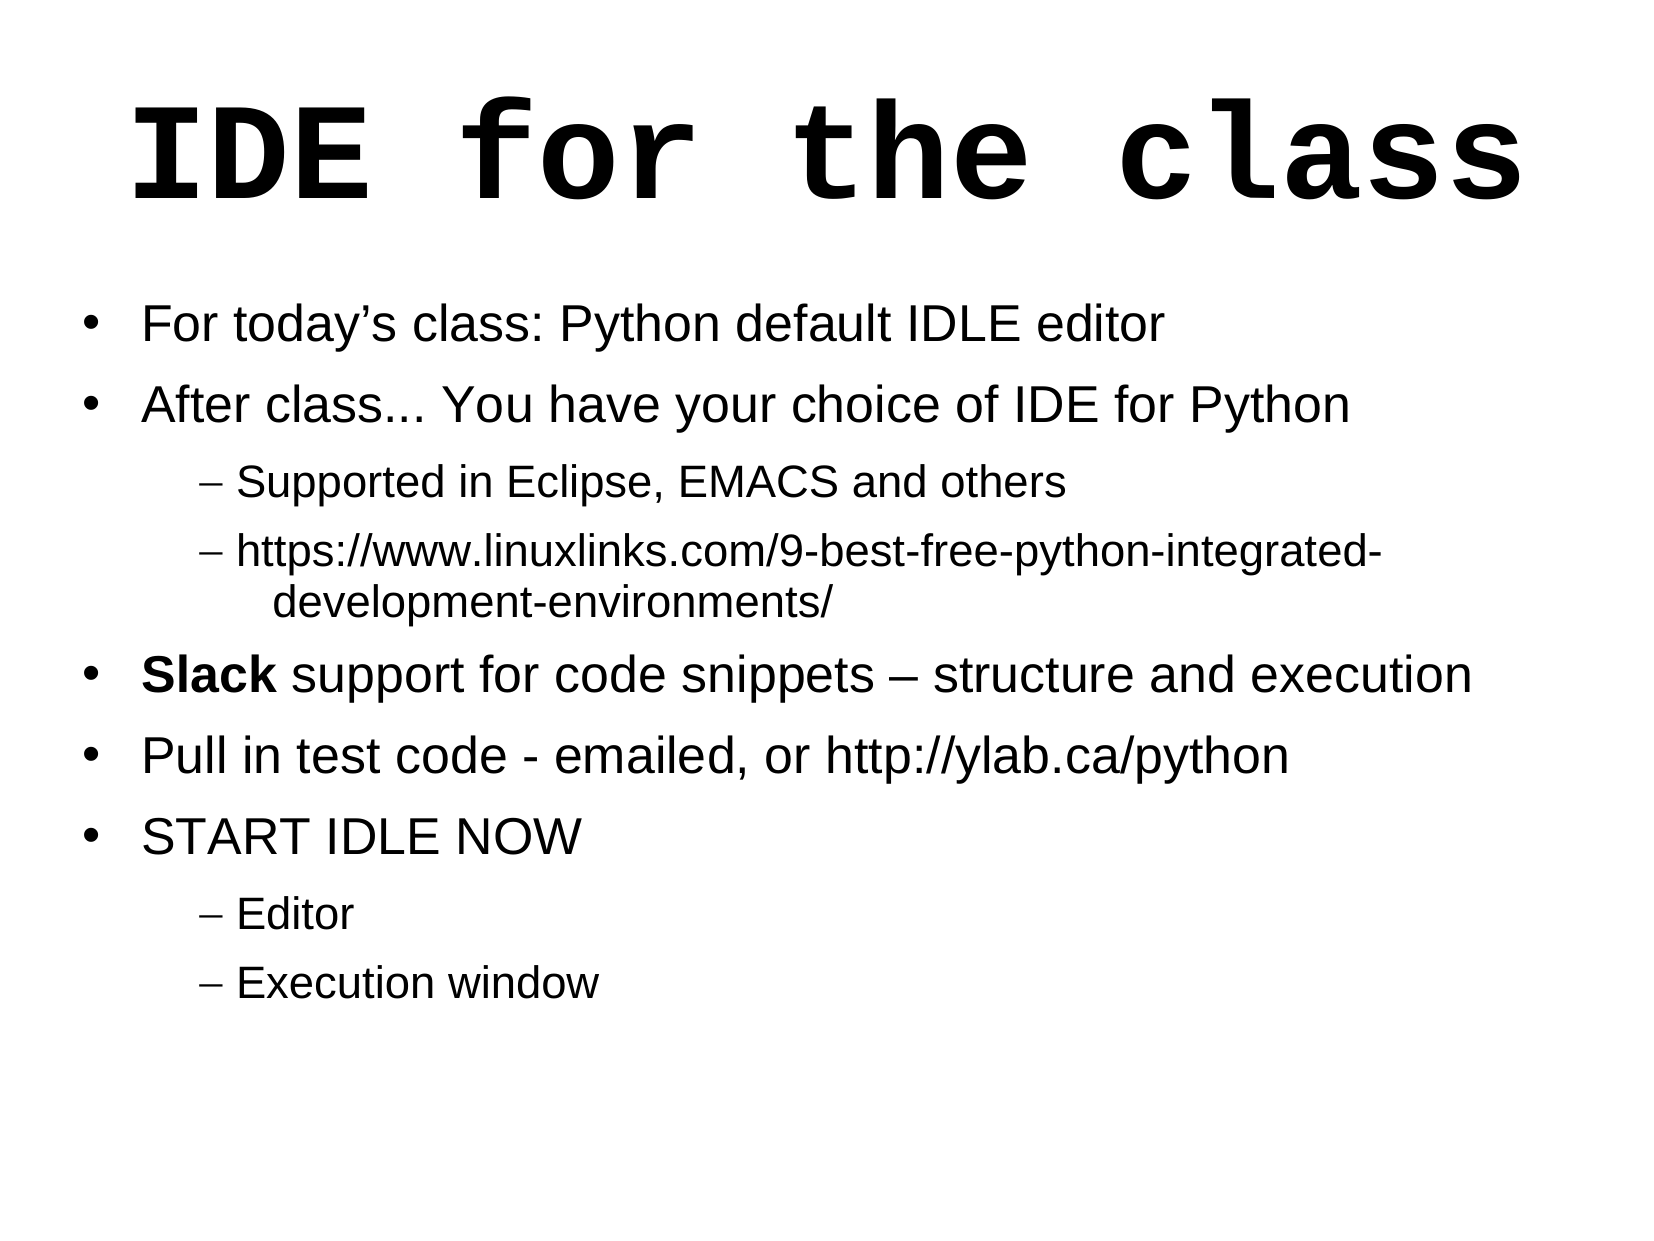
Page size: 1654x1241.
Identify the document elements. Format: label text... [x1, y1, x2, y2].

list For today’s class: Python default IDLE editor After class... You have your choice of IDE for Python Supported in Eclipse, EMACS and others https://www.linuxlinks.com/9-best-free-python-integrated-development-environments/ Slack support for code snippets – structure and execution Pull in test code - emailed, or http://ylab.ca/python START IDLE NOW Editor Execution window [82, 290, 1571, 1010]
title IDE for the class [82, 49, 1571, 257]
